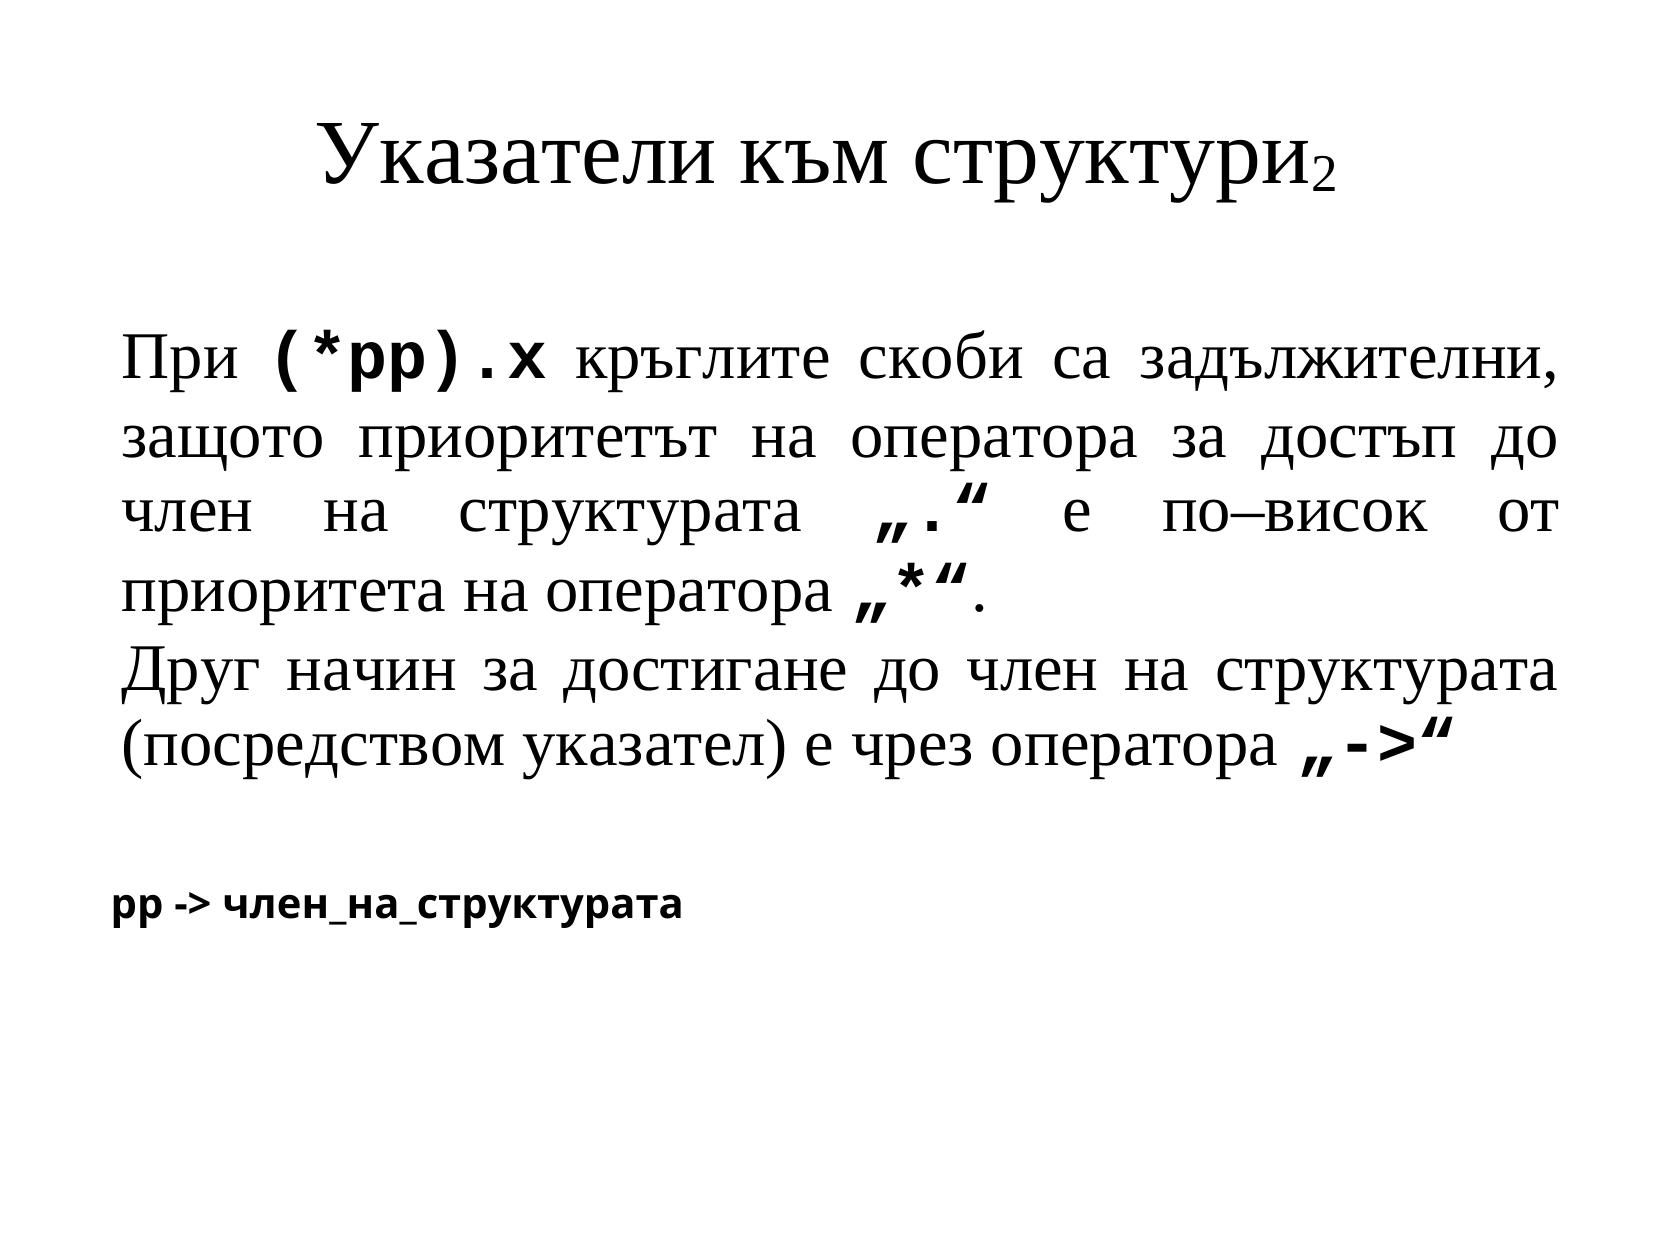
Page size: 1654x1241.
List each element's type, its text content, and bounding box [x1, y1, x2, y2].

subtitle При (*pp).x кръглите скоби са задължителни, защото приоритетът на оператора за достъп до член на структурата „.“ е по–висок от приоритета на оператора „*“. Друг начин за достигане до член на структурата (посредством указател) е чрез оператора „->“ [121, 318, 1561, 785]
title Указатели към структури2 [82, 49, 1571, 257]
text_box pp -> член_на_структурата [95, 866, 1607, 929]
